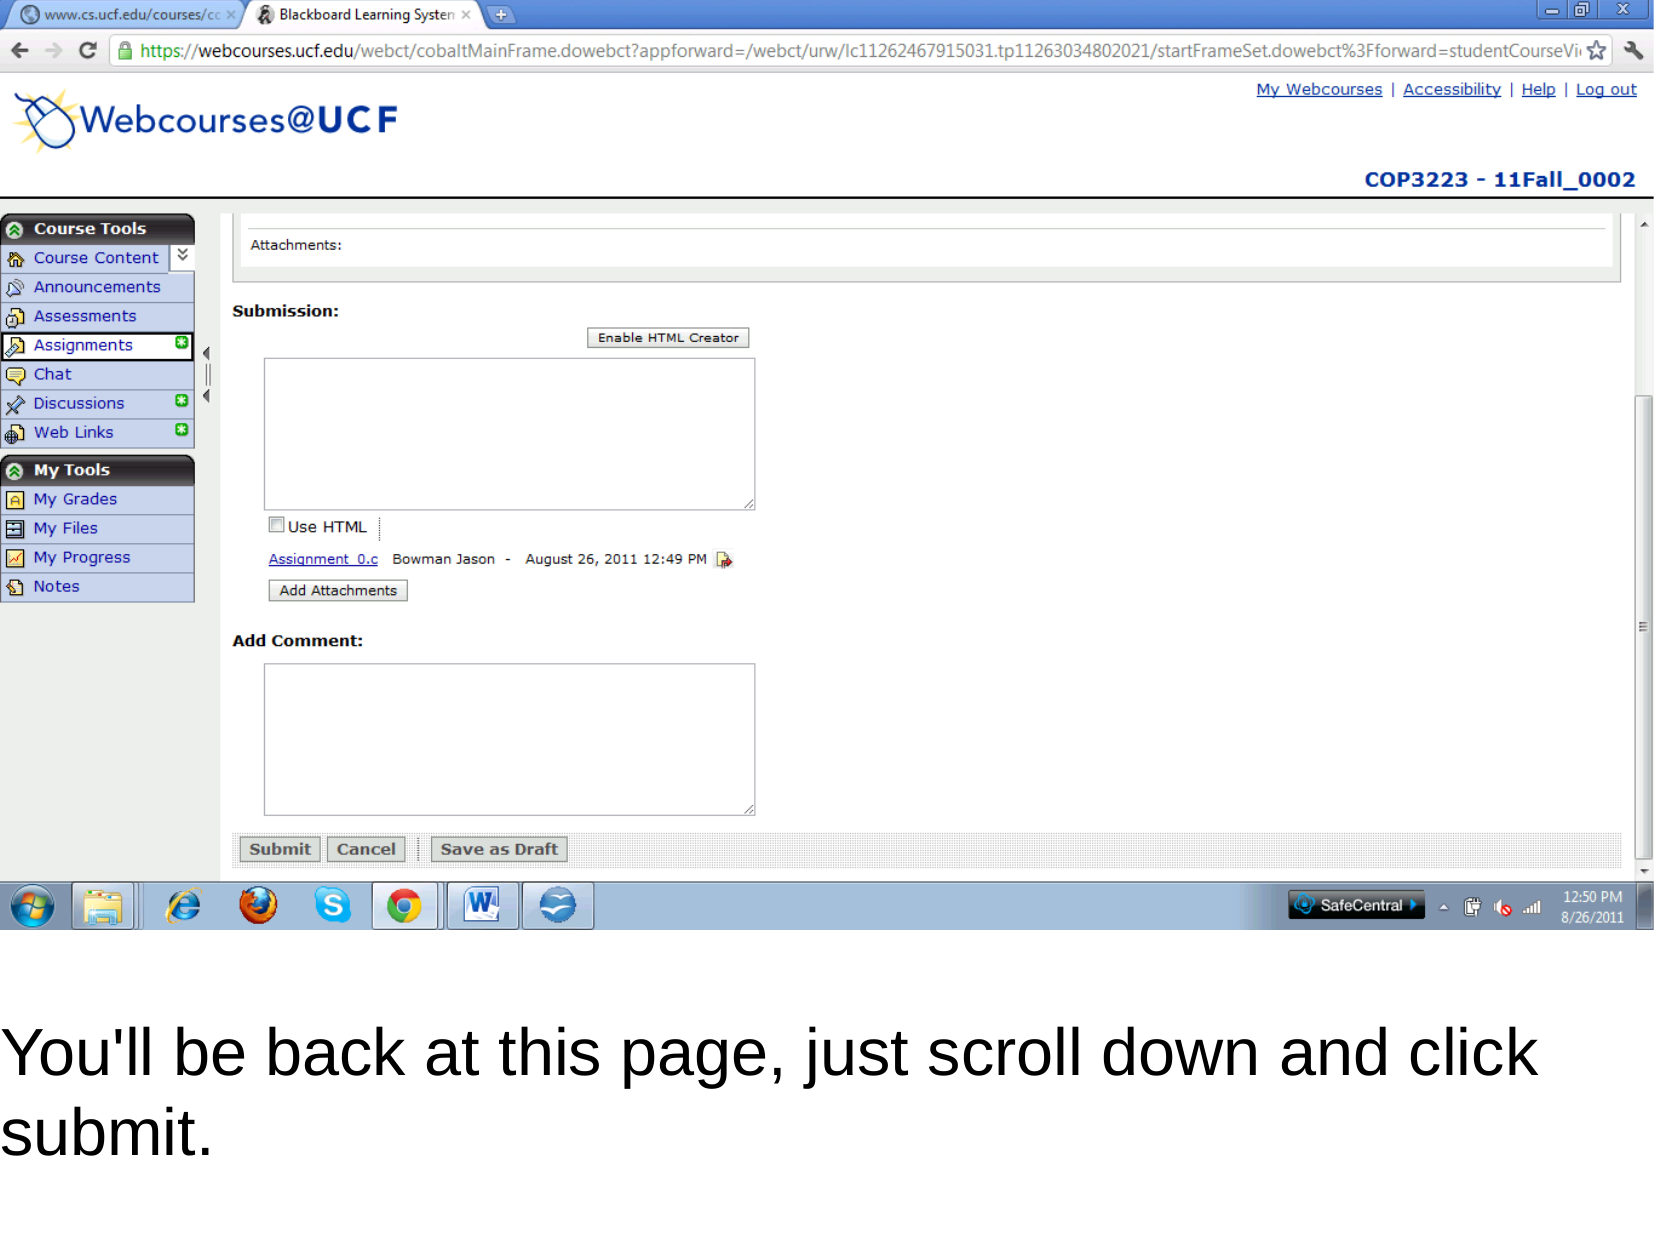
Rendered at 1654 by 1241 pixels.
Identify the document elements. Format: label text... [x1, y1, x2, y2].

text_box You'll be back at this page, just scroll down and click submit. [0, 937, 1651, 1241]
picture [0, 0, 1654, 930]
